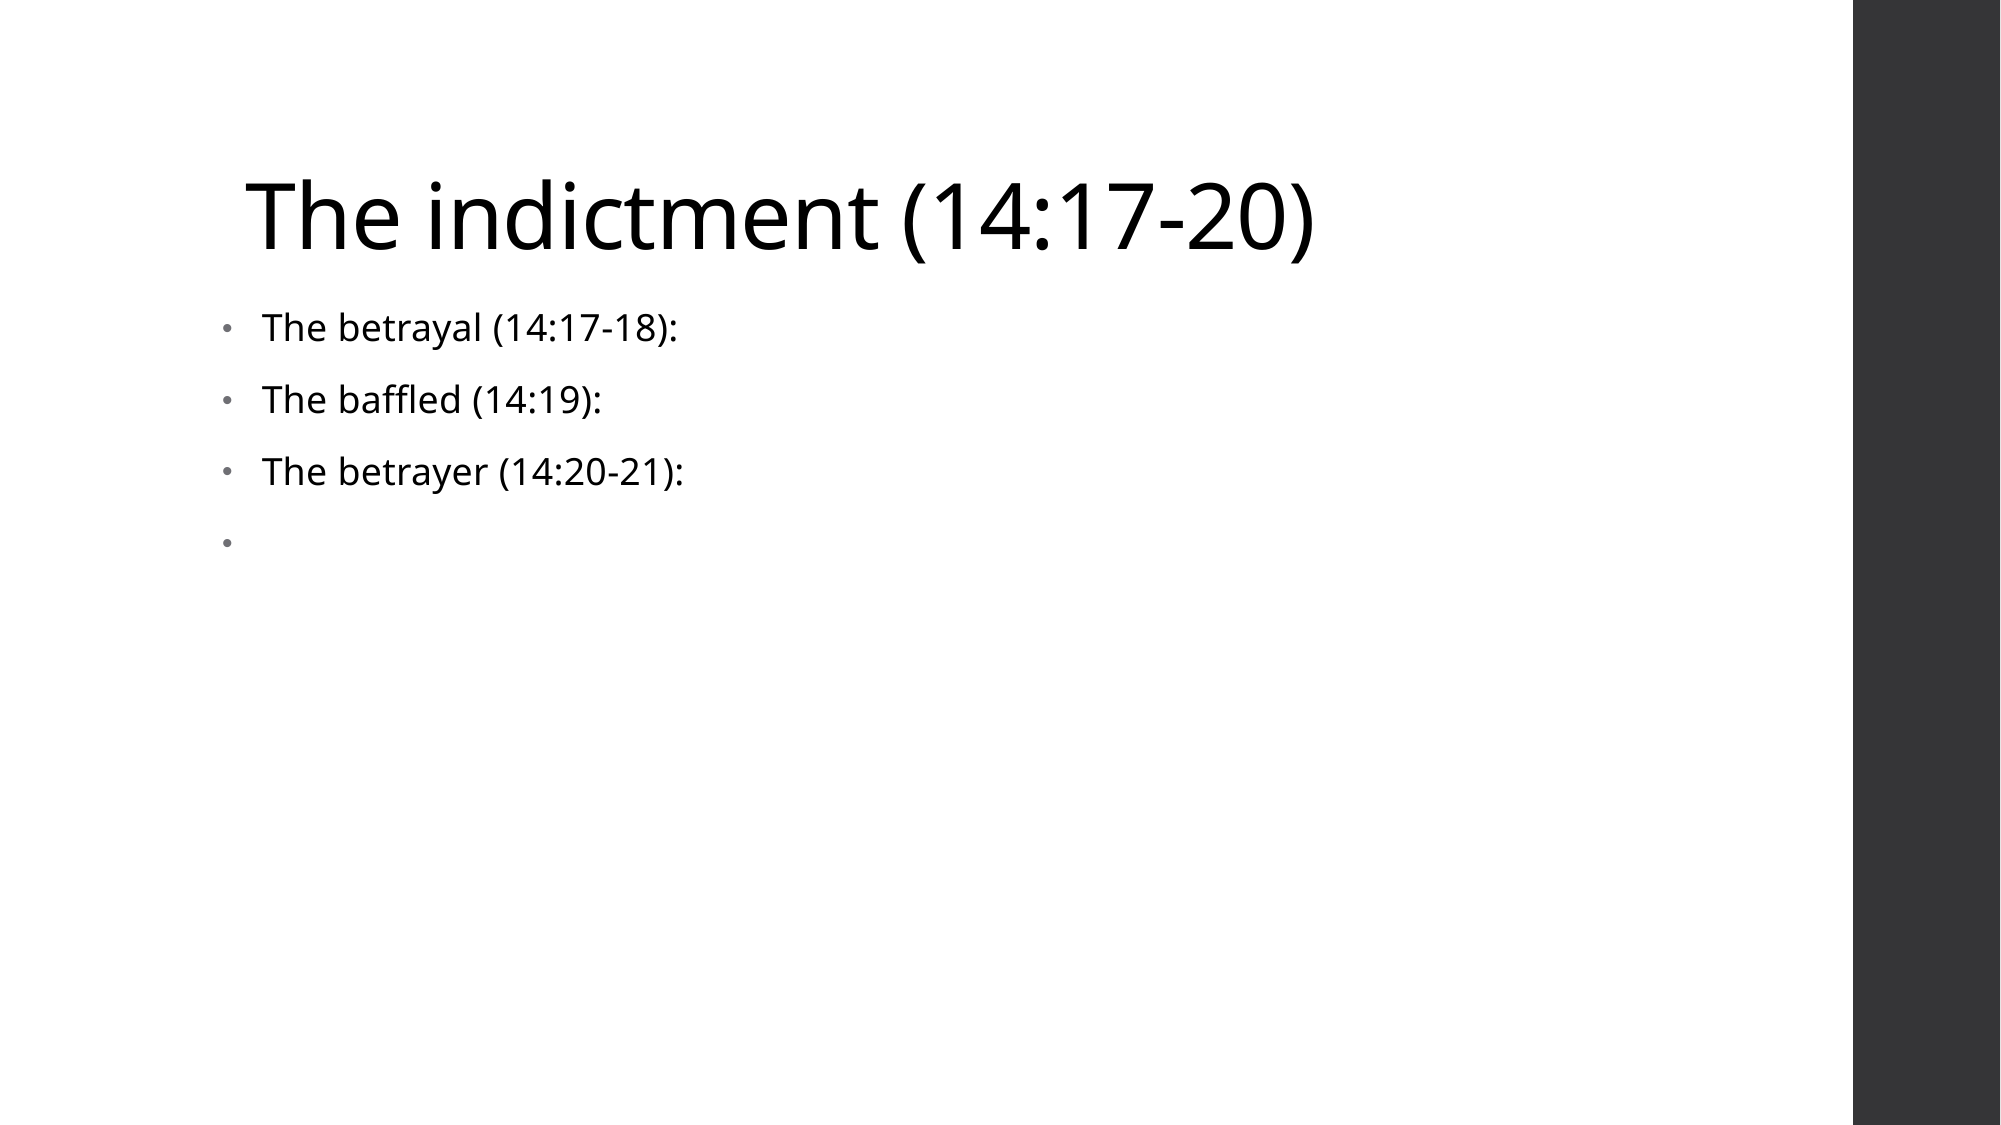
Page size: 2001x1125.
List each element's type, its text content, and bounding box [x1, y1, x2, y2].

title The indictment (14:17-20) [206, 60, 1797, 278]
list The betrayal (14:17-18): The baffled (14:19): The betrayer (14:20-21): [206, 299, 1617, 1014]
